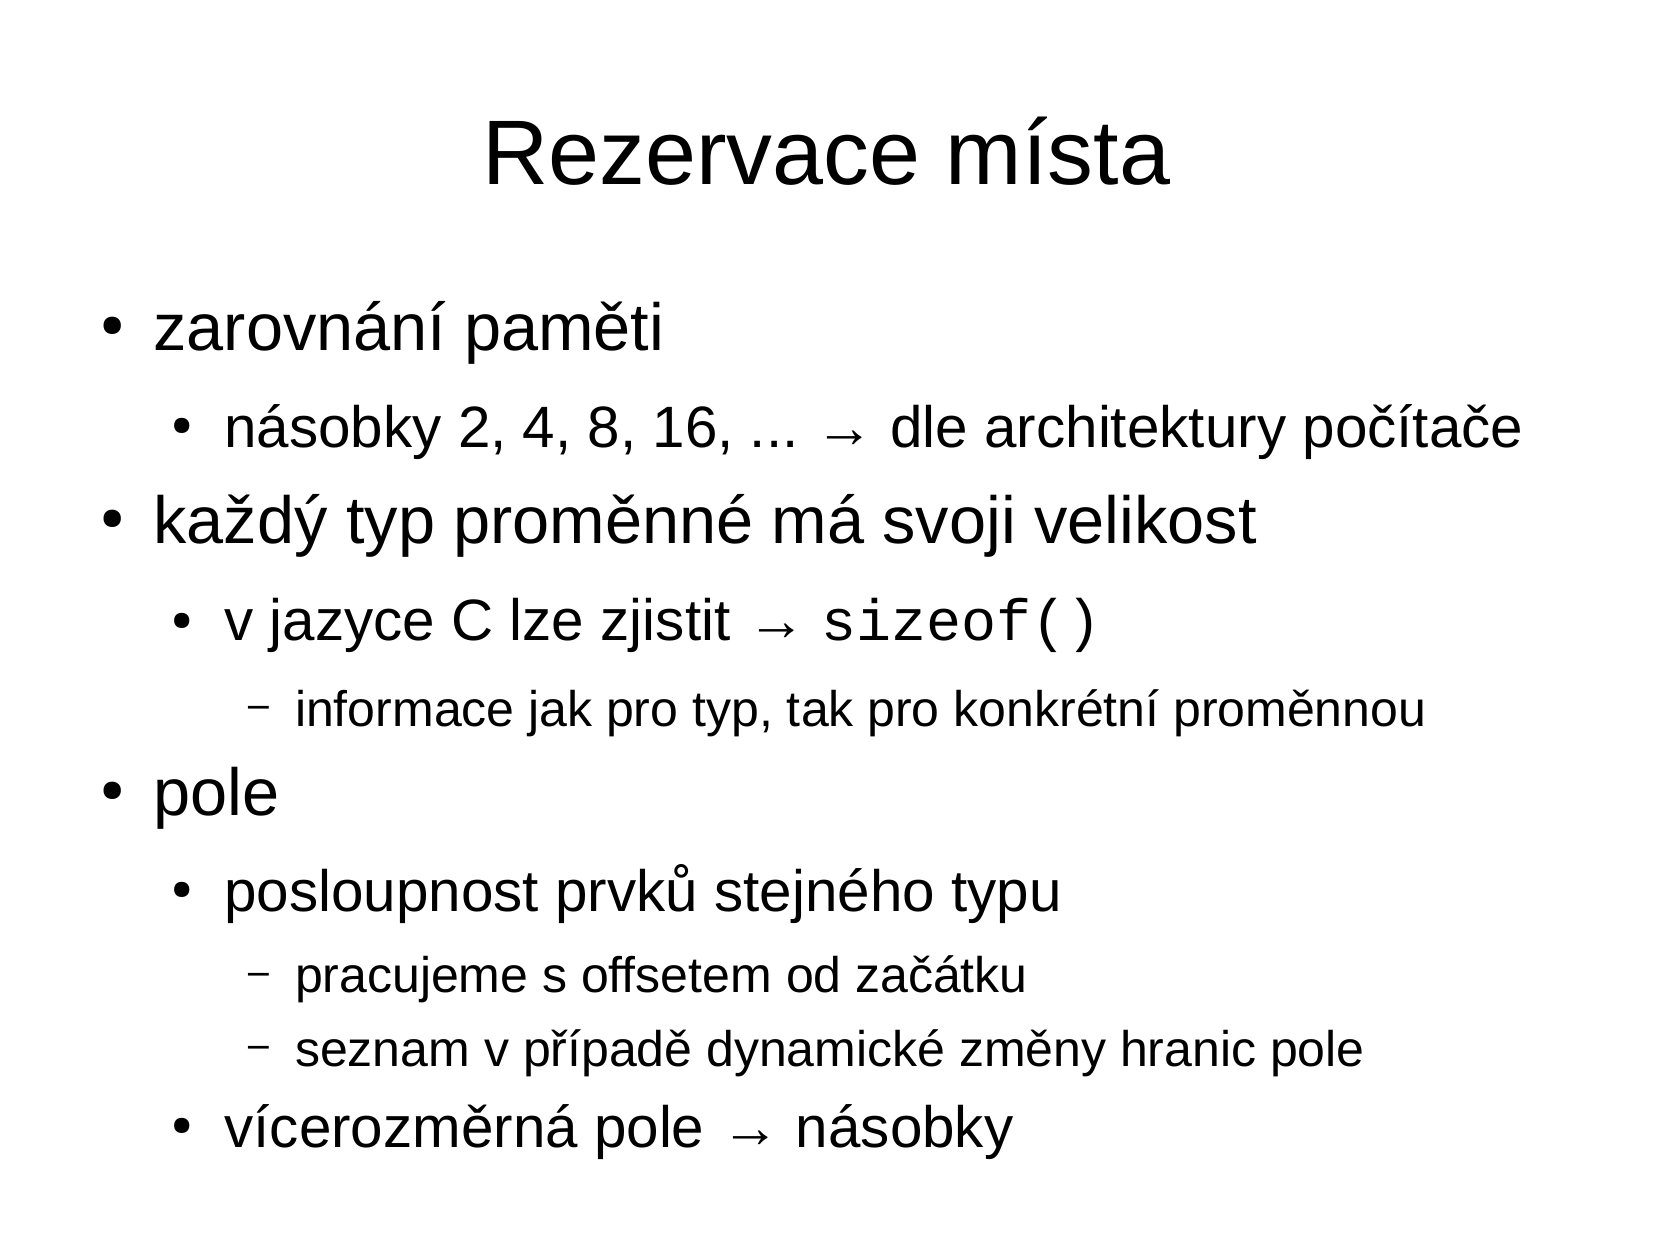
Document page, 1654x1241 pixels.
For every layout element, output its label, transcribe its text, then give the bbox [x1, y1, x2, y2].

title Rezervace místa [82, 56, 1571, 250]
list zarovnání paměti násobky 2, 4, 8, 16, ... → dle architektury počítače každý typ proměnné má svoji velikost v jazyce C lze zjistit → sizeof() informace jak pro typ, tak pro konkrétní proměnnou pole posloupnost prvků stejného typu pracujeme s offsetem od začátku seznam v případě dynamické změny hranic pole vícerozměrná pole → násobky [82, 290, 1571, 1160]
